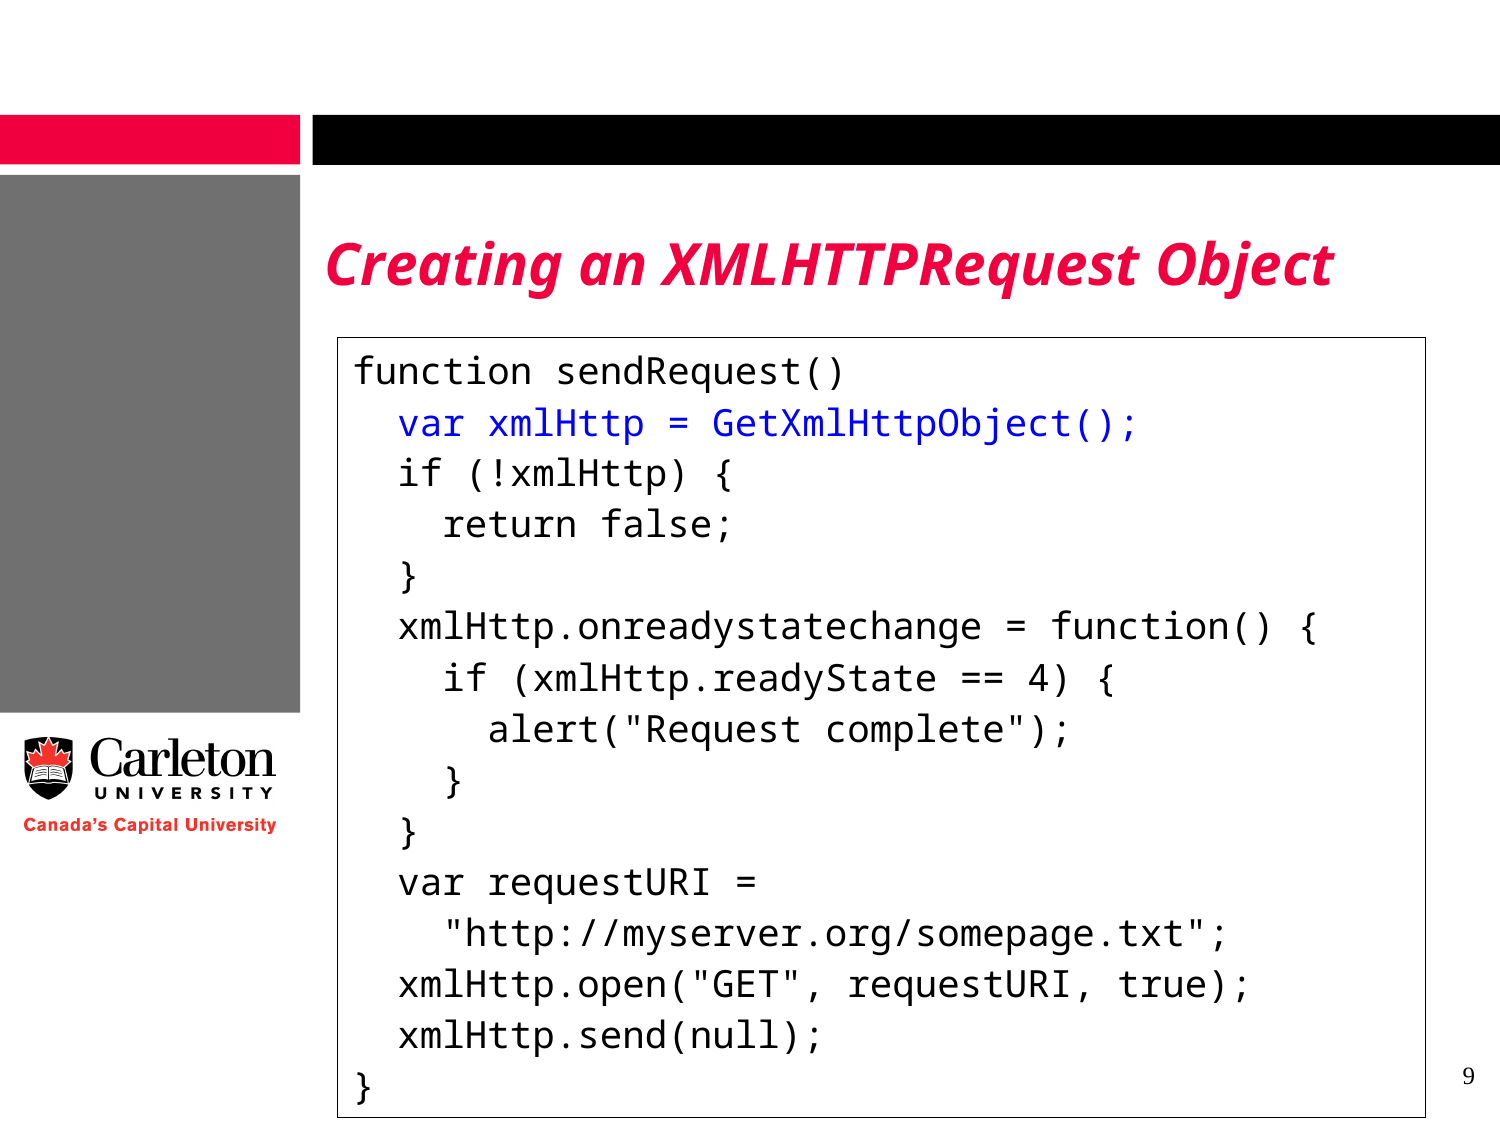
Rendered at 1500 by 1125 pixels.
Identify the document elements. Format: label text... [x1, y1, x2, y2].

text_box function sendRequest() var xmlHttp = GetXmlHttpObject(); if (!xmlHttp) { return false; } xmlHttp.onreadystatechange = function() { if (xmlHttp.readyState == 4) { alert("Request complete"); } } var requestURI = "http://myserver.org/somepage.txt"; xmlHttp.open("GET", requestURI, true); xmlHttp.send(null); } [337, 337, 1426, 1031]
title Creating an XMLHTTPRequest Object [324, 187, 1450, 338]
picture [24, 737, 276, 834]
